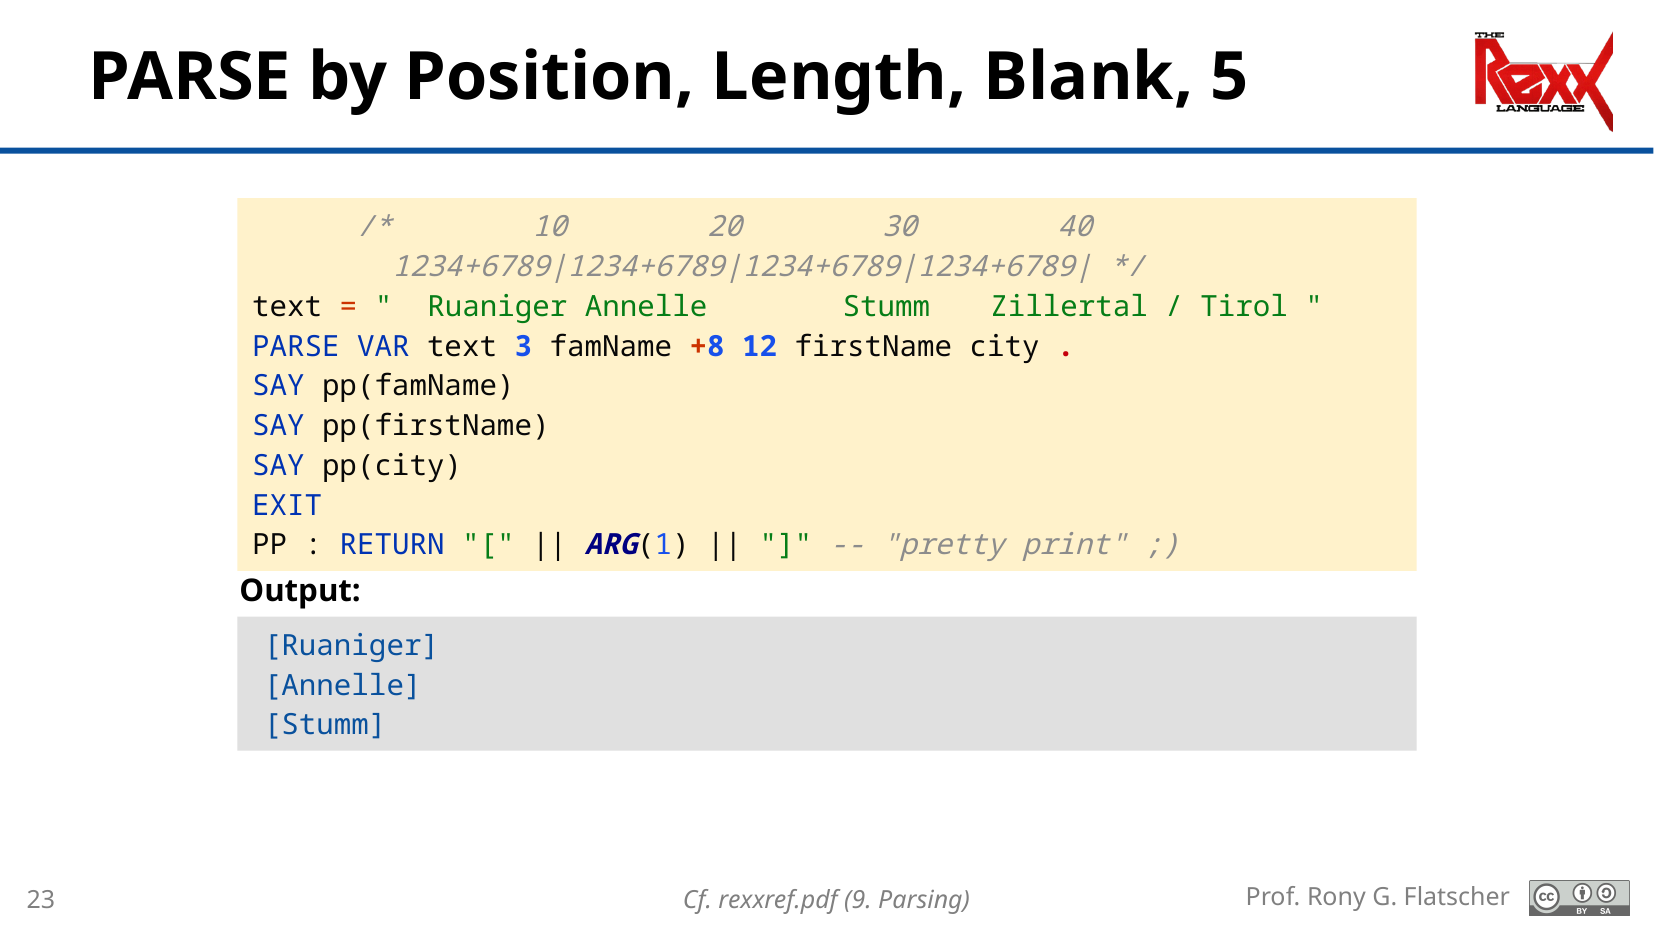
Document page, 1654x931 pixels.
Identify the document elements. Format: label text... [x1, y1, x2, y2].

text_box /* 10 20 30 40 1234+6789|1234+6789|1234+6789|1234+6789| */ text = " Ruaniger Annelle Stumm Zillertal / Tirol " PARSE VAR text 3 famName +8 12 firstName city . SAY pp(famName) SAY pp(firstName) SAY pp(city) EXIT PP : RETURN "[" || ARG(1) || "]" -- "pretty print" ;) [237, 198, 1417, 555]
text_box [Ruaniger] [Annelle] [Stumm] [237, 616, 1417, 746]
text_box Cf. rexxref.pdf (9. Parsing) [0, 874, 1654, 922]
text_box Output: [224, 561, 390, 617]
title PARSE by Position, Length, Blank, 5 [29, 0, 1654, 148]
